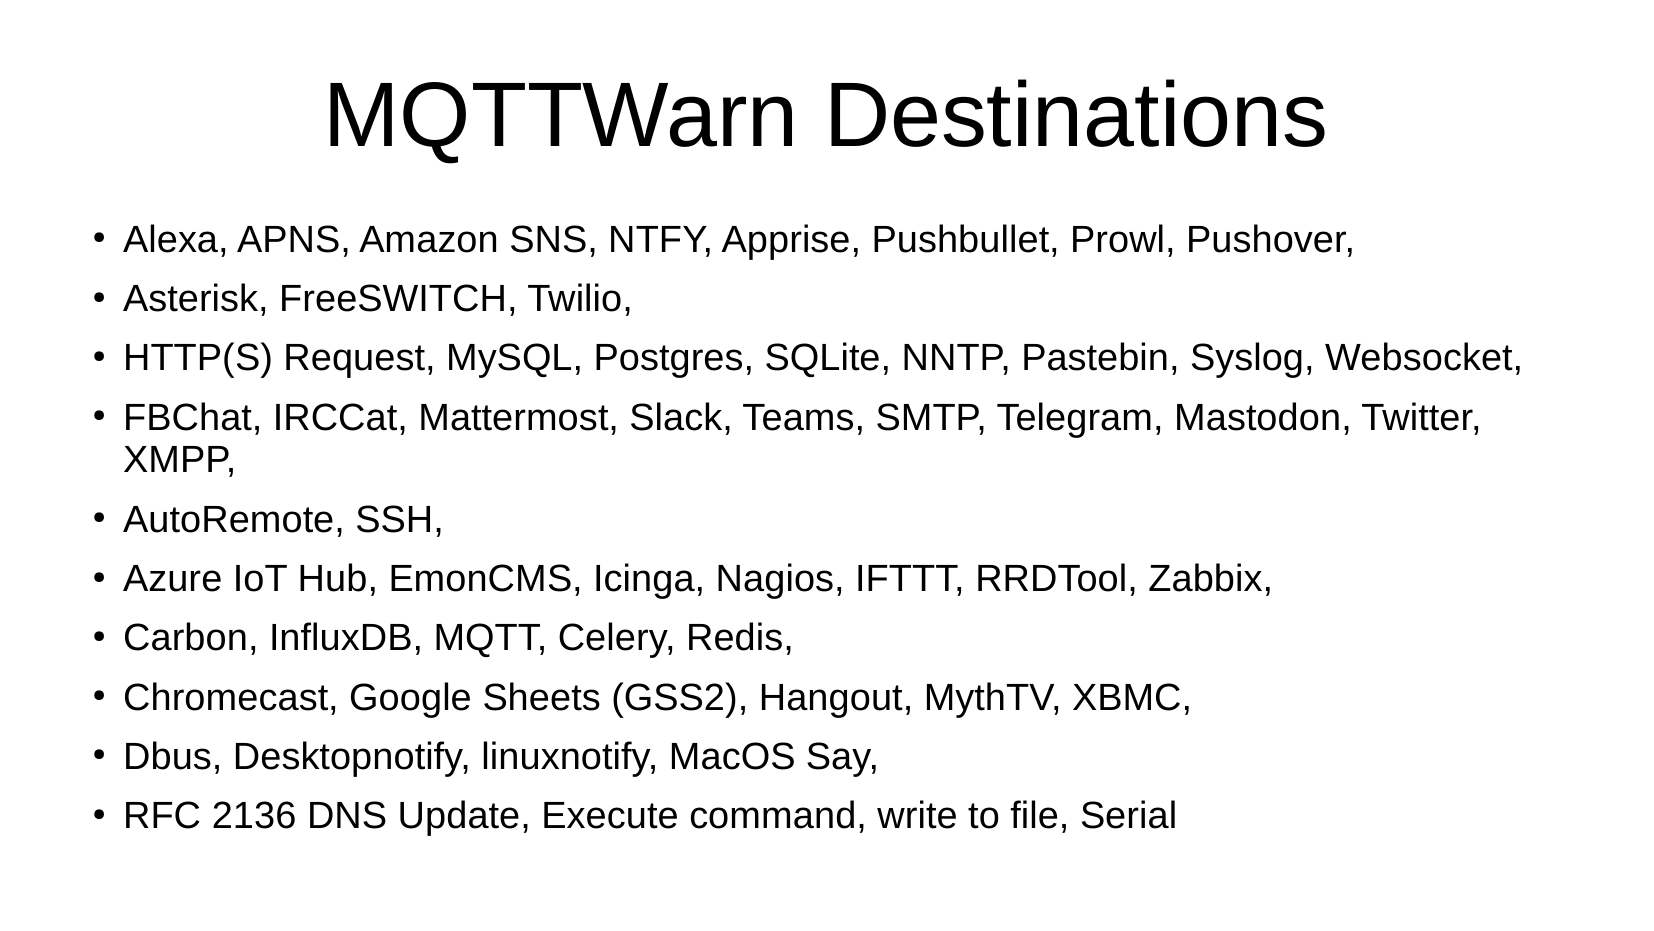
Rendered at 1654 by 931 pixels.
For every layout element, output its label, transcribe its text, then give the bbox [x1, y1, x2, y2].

list Alexa, APNS, Amazon SNS, NTFY, Apprise, Pushbullet, Prowl, Pushover, Asterisk, FreeSWITCH, Twilio, HTTP(S) Request, MySQL, Postgres, SQLite, NNTP, Pastebin, Syslog, Websocket, FBChat, IRCCat, Mattermost, Slack, Teams, SMTP, Telegram, Mastodon, Twitter, XMPP, AutoRemote, SSH, Azure IoT Hub, EmonCMS, Icinga, Nagios, IFTTT, RRDTool, Zabbix, Carbon, InfluxDB, MQTT, Celery, Redis, Chromecast, Google Sheets (GSS2), Hangout, MythTV, XBMC, Dbus, Desktopnotify, linuxnotify, MacOS Say, RFC 2136 DNS Update, Execute command, write to file, Serial [82, 217, 1571, 857]
title MQTTWarn Destinations [82, 37, 1571, 193]
